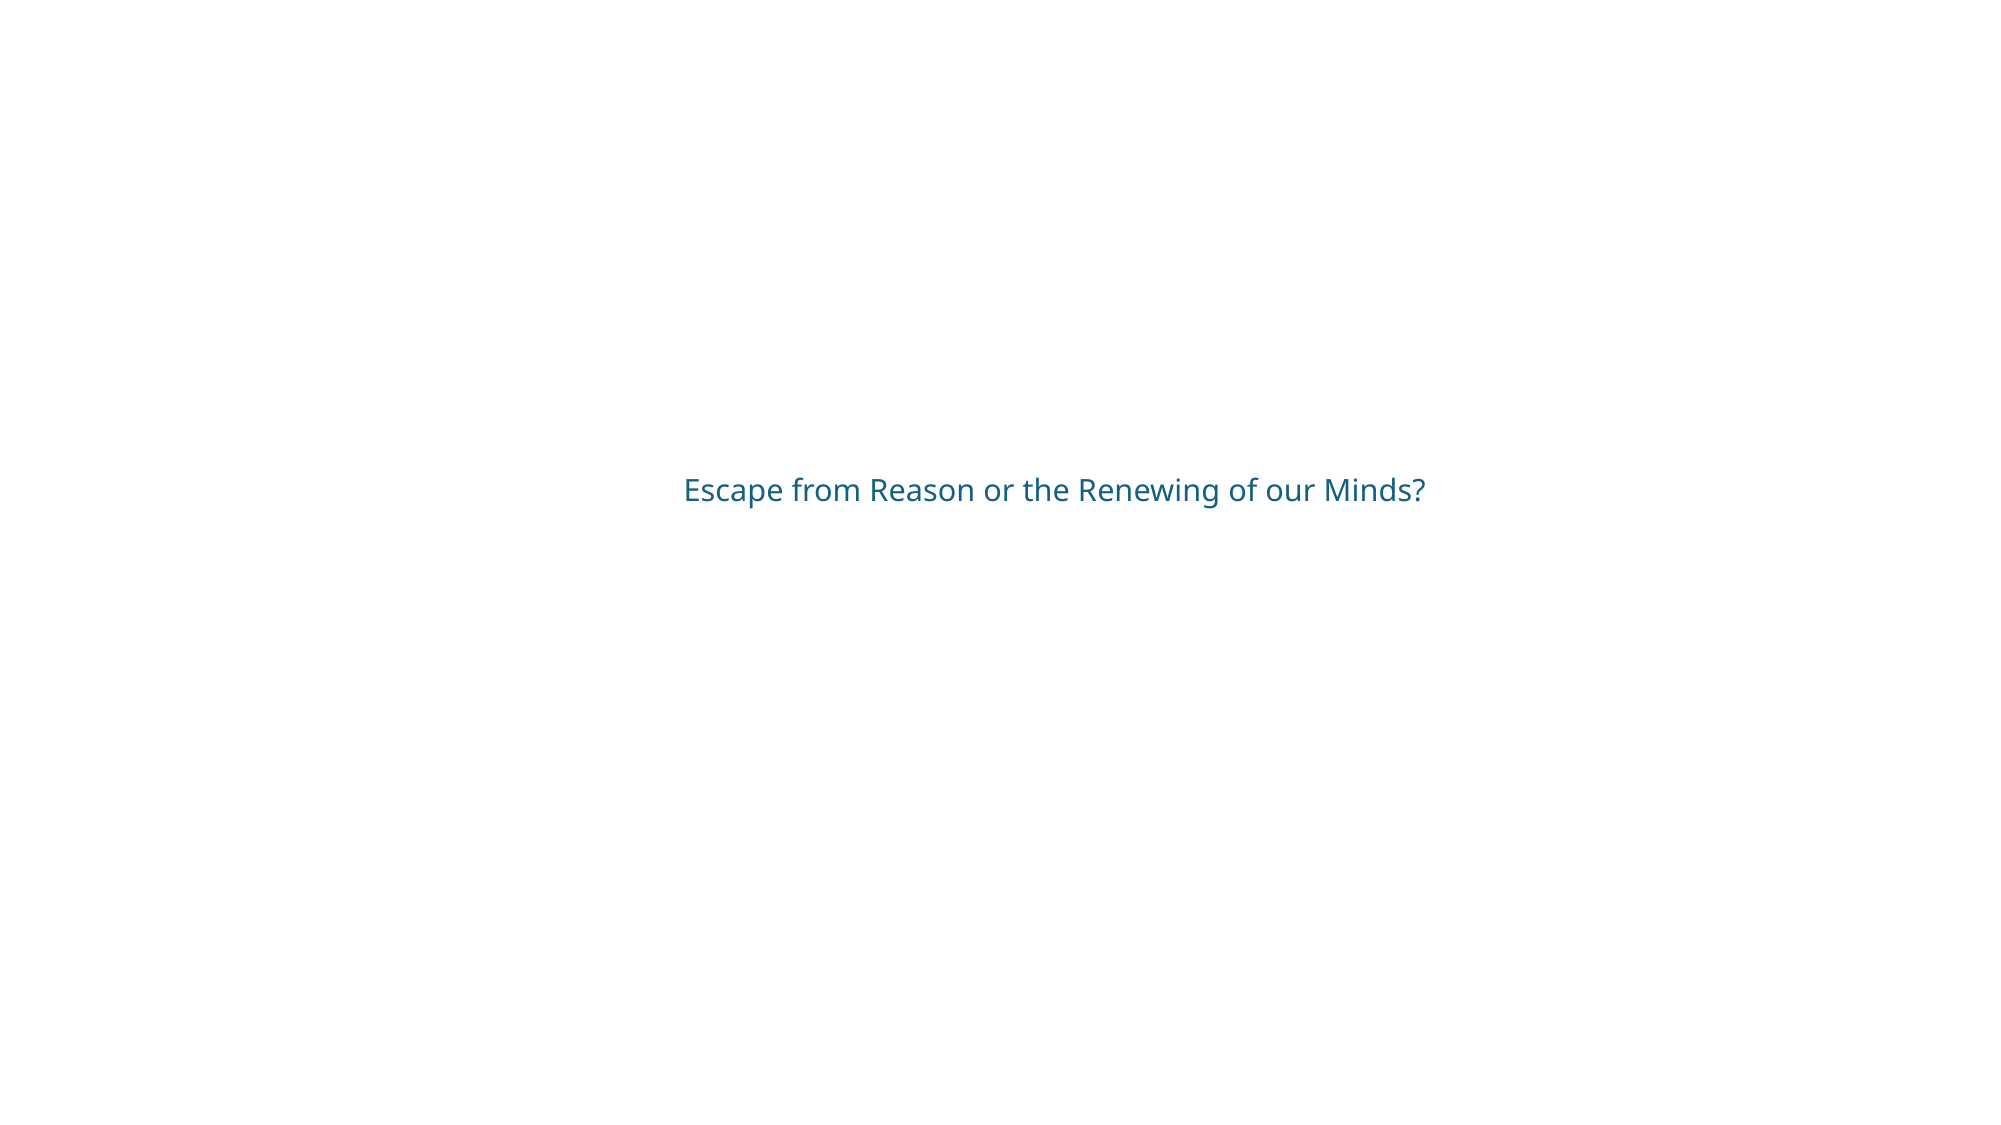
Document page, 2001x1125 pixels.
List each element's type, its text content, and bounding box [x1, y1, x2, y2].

title Escape from Reason or the Renewing of our Minds? [304, 226, 1805, 619]
